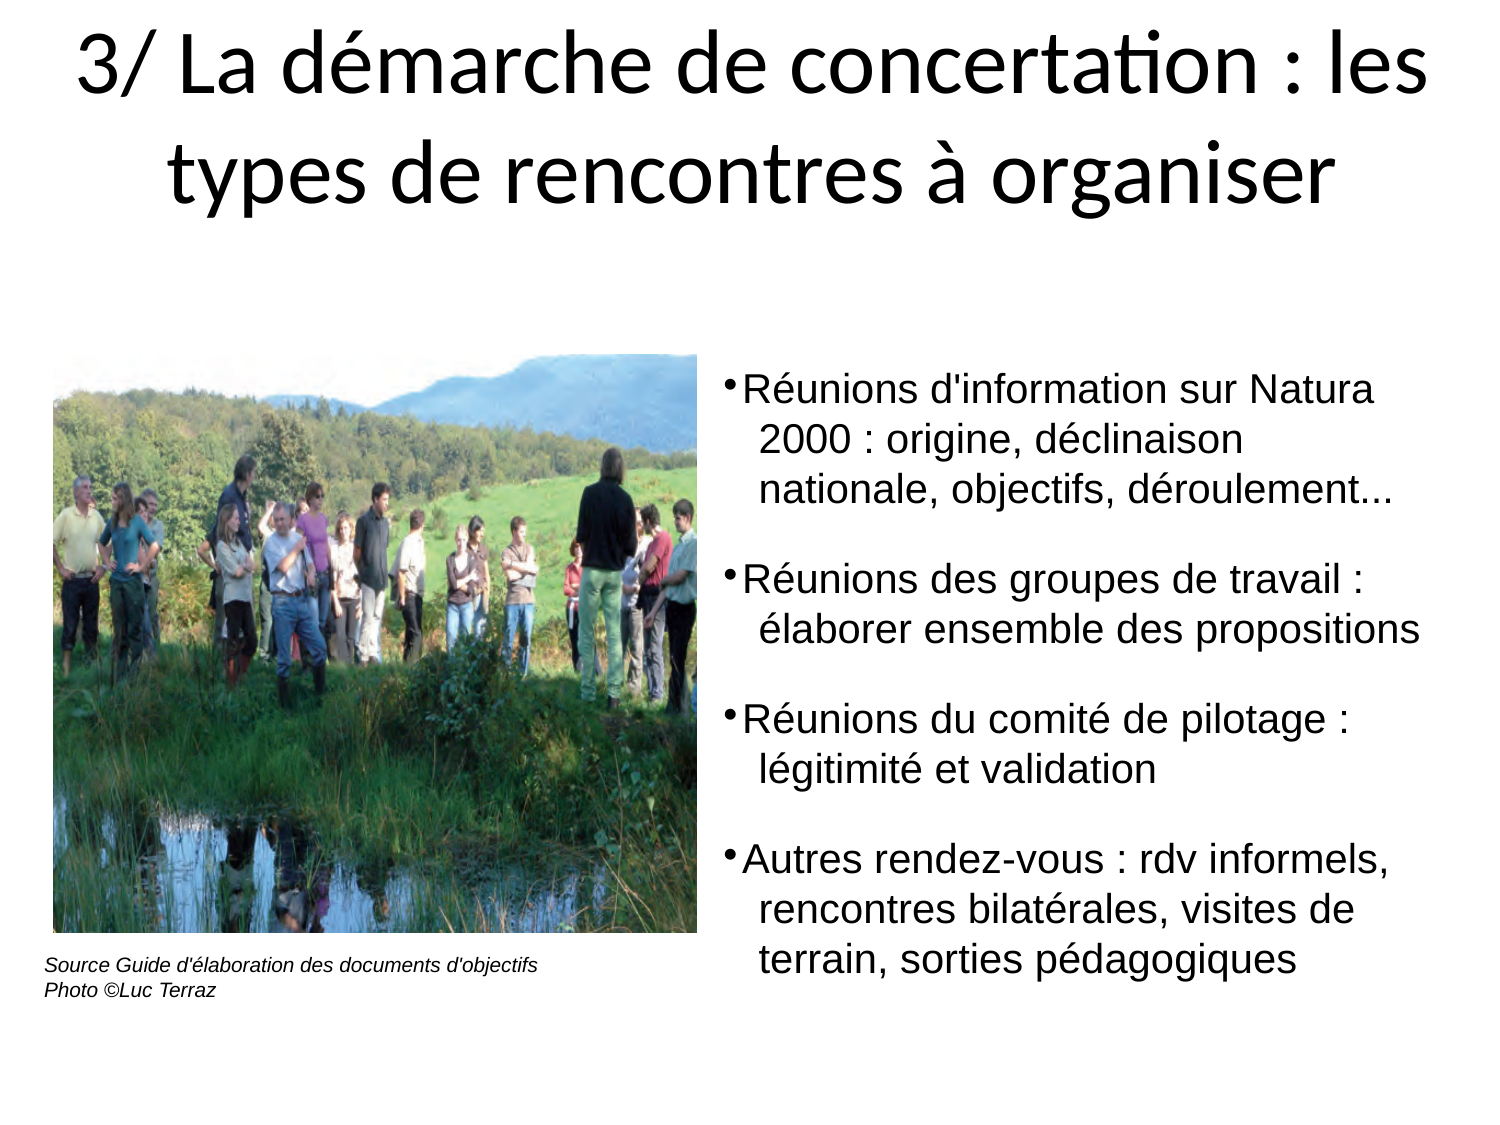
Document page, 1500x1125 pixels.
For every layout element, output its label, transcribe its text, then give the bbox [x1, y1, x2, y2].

title 3/ La démarche de concertation : les types de rencontres à organiser [35, 54, 1471, 279]
picture [53, 354, 697, 933]
text_box Réunions d'information sur Natura 2000 : origine, déclinaison nationale, objectifs, déroulement... Réunions des groupes de travail : élaborer ensemble des propositions Réunions du comité de pilotage : légitimité et validation Autres rendez-vous : rdv informels, rencontres bilatérales, visites de terrain, sorties pédagogiques [708, 354, 1500, 966]
text_box Source Guide d'élaboration des documents d'objectifs Photo ©Luc Terraz [29, 944, 679, 1010]
